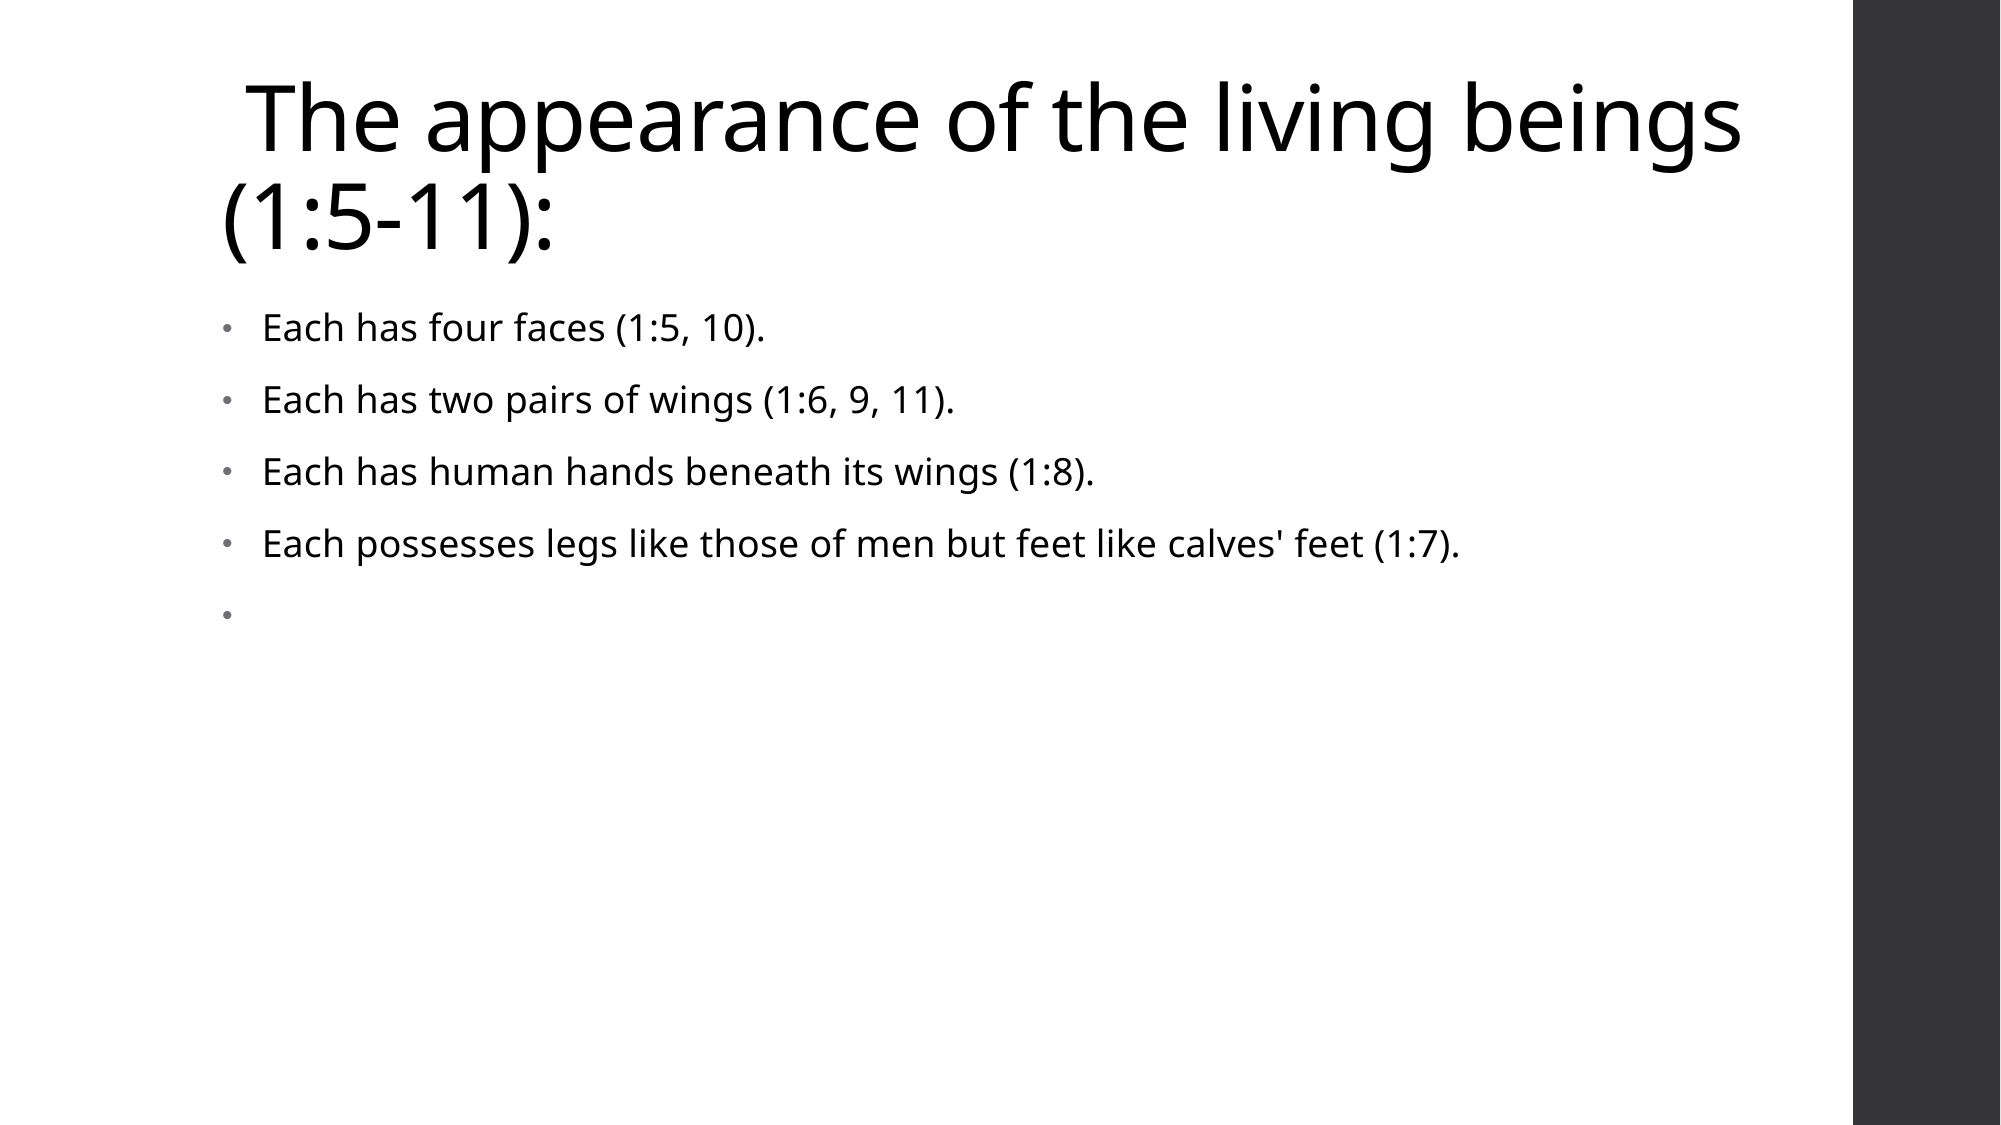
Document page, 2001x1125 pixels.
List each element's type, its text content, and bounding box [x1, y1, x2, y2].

list Each has four faces (1:5, 10). Each has two pairs of wings (1:6, 9, 11). Each has human hands beneath its wings (1:8). Each possesses legs like those of men but feet like calves' feet (1:7). [206, 299, 1617, 1014]
title The appearance of the living beings (1:5-11): [206, 60, 1797, 278]
